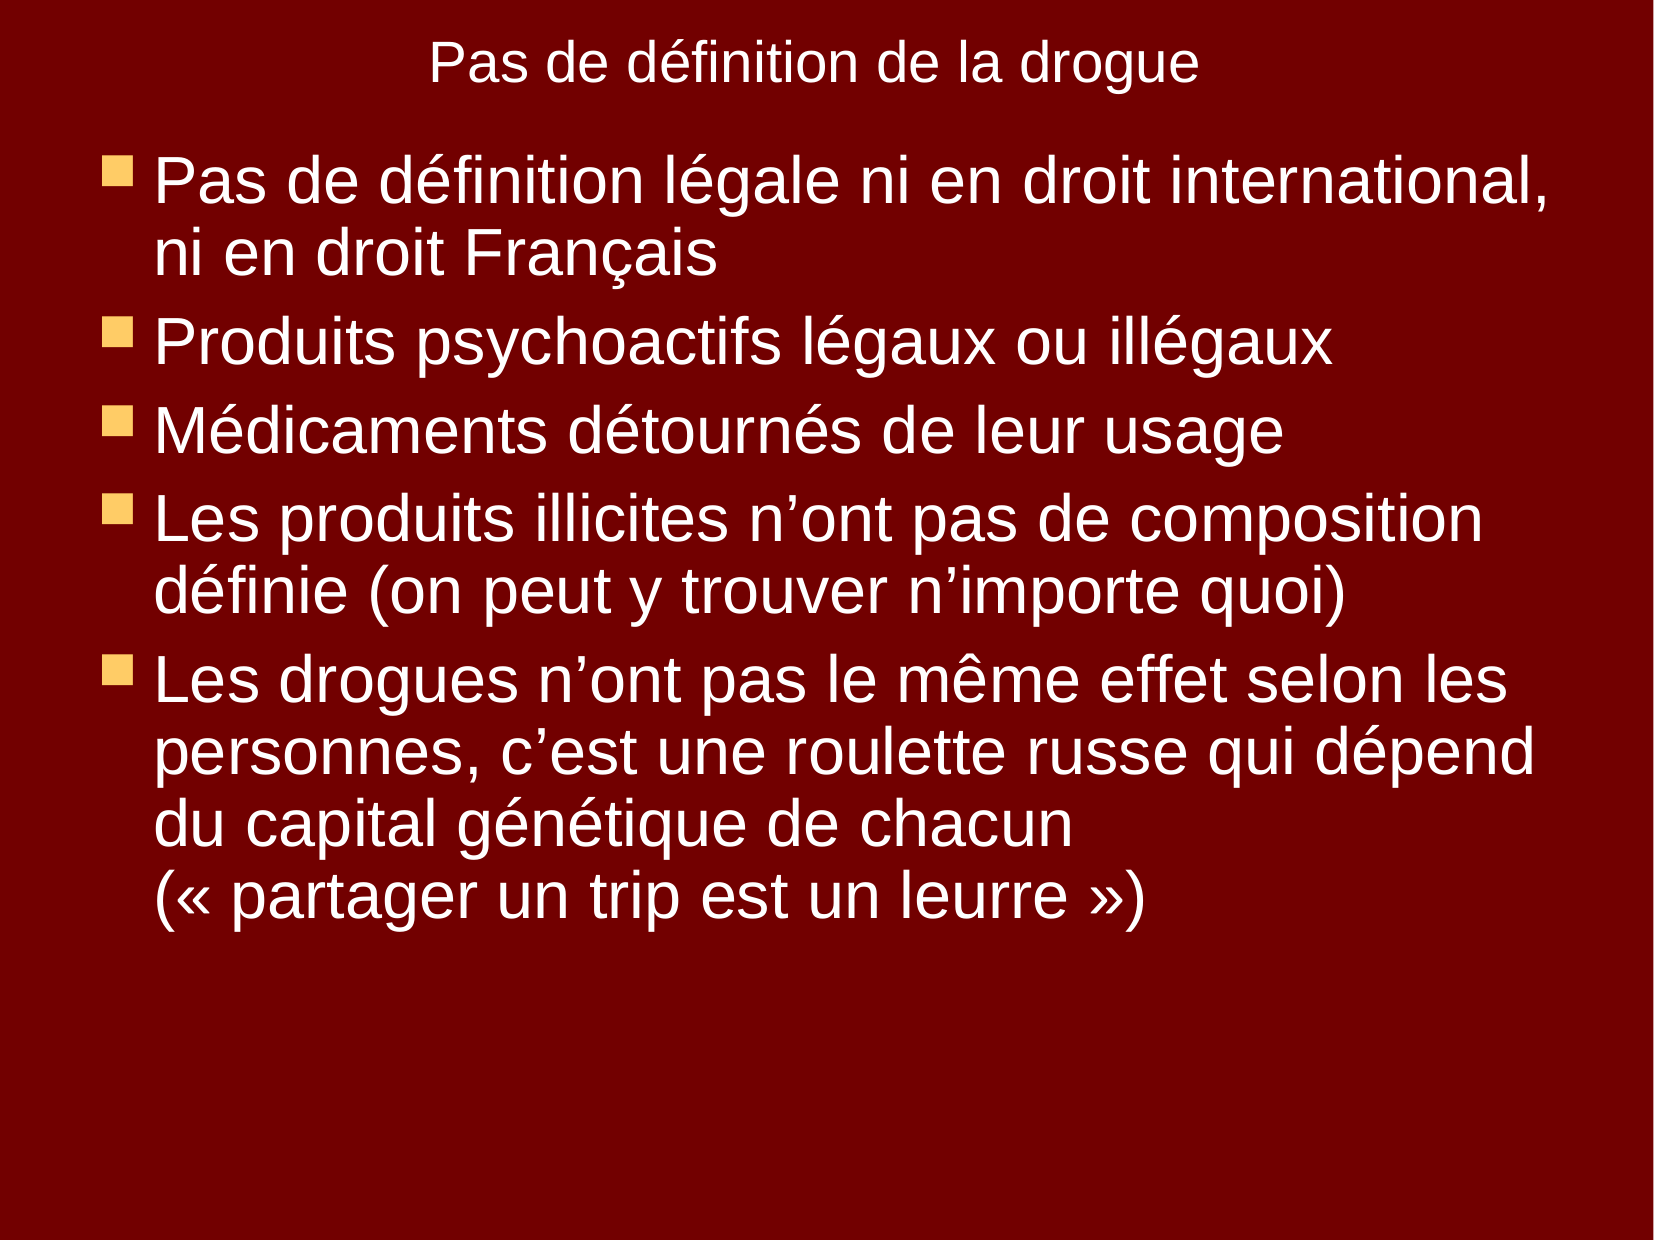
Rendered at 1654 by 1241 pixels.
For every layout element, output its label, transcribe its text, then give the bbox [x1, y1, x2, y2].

title Pas de définition de la drogue [71, 0, 1560, 163]
list Pas de définition légale ni en droit international, ni en droit Français Produits psychoactifs légaux ou illégaux Médicaments détournés de leur usage Les produits illicites n’ont pas de composition définie (on peut y trouver n’importe quoi) Les drogues n’ont pas le même effet selon les personnes, c’est une roulette russe qui dépend du capital génétique de chacun (« partager un trip est un leurre ») [82, 138, 1571, 1103]
